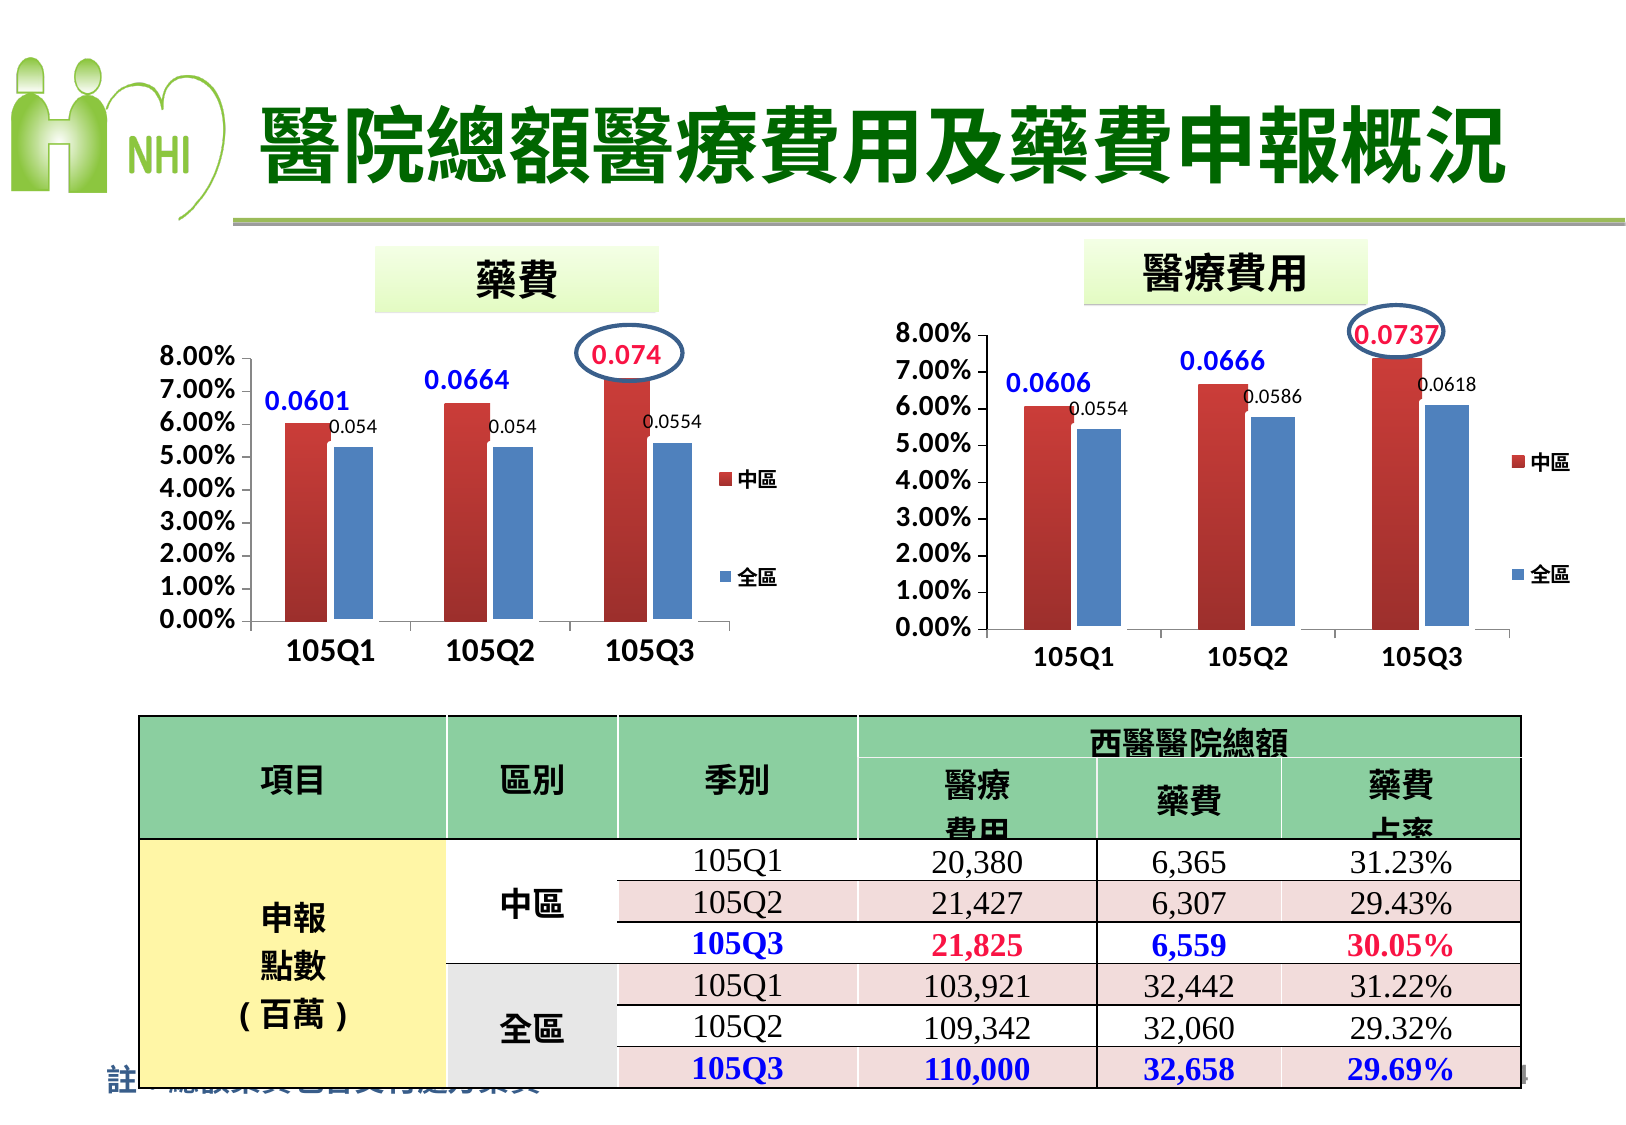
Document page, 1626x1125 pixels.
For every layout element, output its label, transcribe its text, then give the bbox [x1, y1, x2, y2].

table_cell 105Q2 [619, 881, 857, 921]
table_cell 29.69% [1282, 1047, 1520, 1087]
table_cell 105Q2 [619, 1006, 857, 1046]
table_cell 31.22% [1282, 964, 1520, 1004]
chart [871, 289, 1581, 685]
table_cell 105Q3 [619, 1047, 857, 1087]
table_header 西醫醫院總額 [1096, 741, 1115, 753]
table_cell 21,427 [859, 881, 1096, 921]
chart [579, 338, 680, 378]
table_cell 29.43% [1282, 881, 1520, 921]
table_header 區別 [448, 717, 617, 838]
table_header 西醫醫院總額 [859, 717, 1520, 757]
table_cell 103,921 [859, 964, 1096, 1004]
table_cell 30.05% [1282, 923, 1520, 963]
table_cell 藥費 [1098, 758, 1281, 838]
table_cell 全區 [448, 964, 617, 1087]
list 註：總額藥費包含交付處方藥費 [91, 1053, 1555, 1106]
table_cell 31.23% [1282, 840, 1520, 880]
slide_number <編號> [1164, 1042, 1544, 1103]
table_cell 29.32% [1282, 1006, 1520, 1046]
picture [0, 42, 233, 233]
table_cell 105Q1 [619, 964, 857, 1004]
table_cell 6,365 [1098, 840, 1281, 880]
table_header 季別 [619, 717, 857, 838]
table_cell 32,060 [1098, 1006, 1281, 1046]
table_cell 110,000 [859, 1047, 1096, 1087]
table_cell 32,658 [1098, 1047, 1281, 1087]
text_box 醫療費用 [1084, 239, 1368, 304]
table_cell 105Q1 [619, 840, 857, 880]
table_cell 20,380 [859, 840, 1096, 880]
title 醫院總額醫療費用及藥費申報概況 [233, 66, 1533, 221]
table_cell 6,307 [1098, 881, 1281, 921]
table_cell 醫療 費用 [859, 758, 1096, 838]
table_cell 32,442 [1098, 964, 1281, 1004]
chart [139, 338, 789, 693]
table_cell 105Q3 [619, 923, 857, 963]
text_box 藥費 [375, 246, 659, 312]
table_cell 21,825 [859, 923, 1096, 963]
table_cell 109,342 [859, 1006, 1096, 1046]
table_cell 藥費 占率 [1282, 758, 1520, 838]
table_header 項目 [140, 717, 446, 838]
table_cell 6,559 [1098, 923, 1281, 963]
table_cell 申報 點數 (百萬) [140, 840, 446, 1087]
table_cell 中區 [448, 840, 617, 963]
